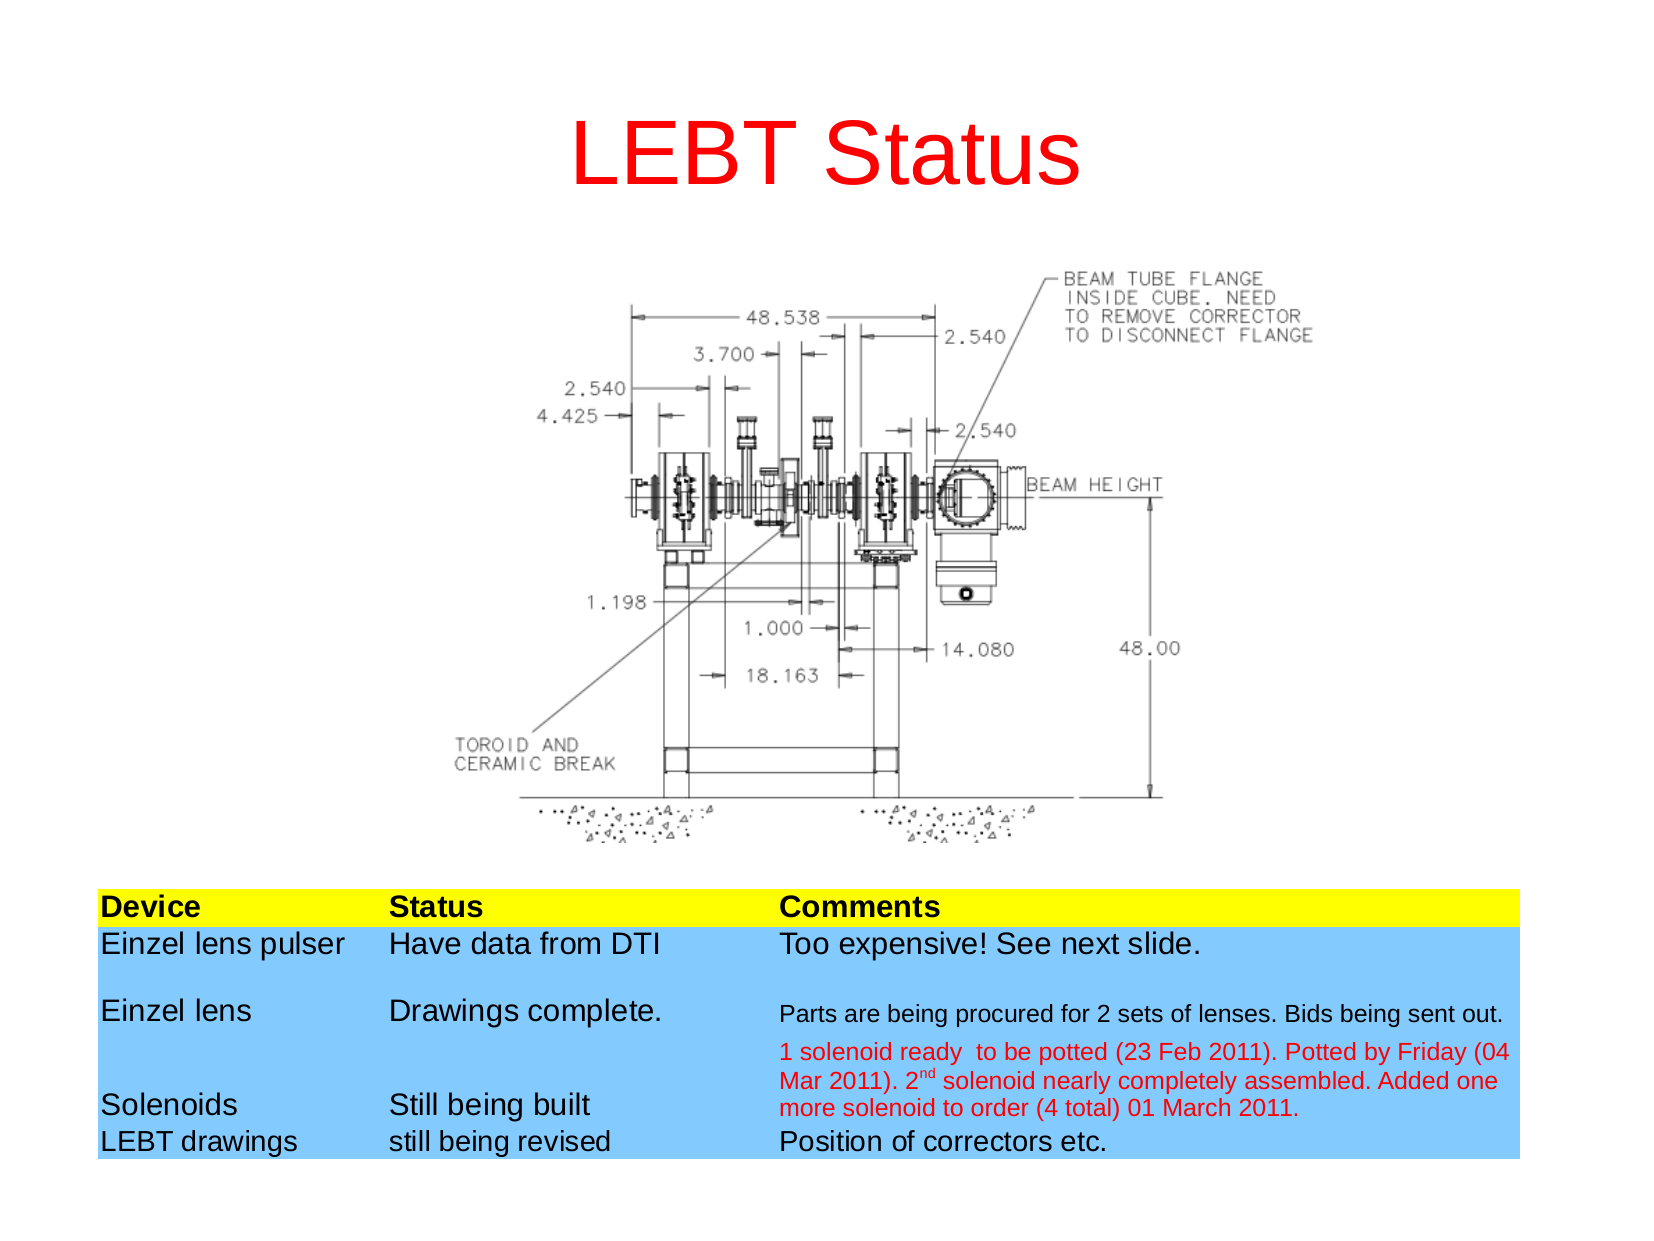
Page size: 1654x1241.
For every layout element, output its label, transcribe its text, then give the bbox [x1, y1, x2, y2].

picture [416, 212, 1328, 843]
chart [98, 889, 1522, 1162]
title LEBT Status [82, 49, 1571, 257]
